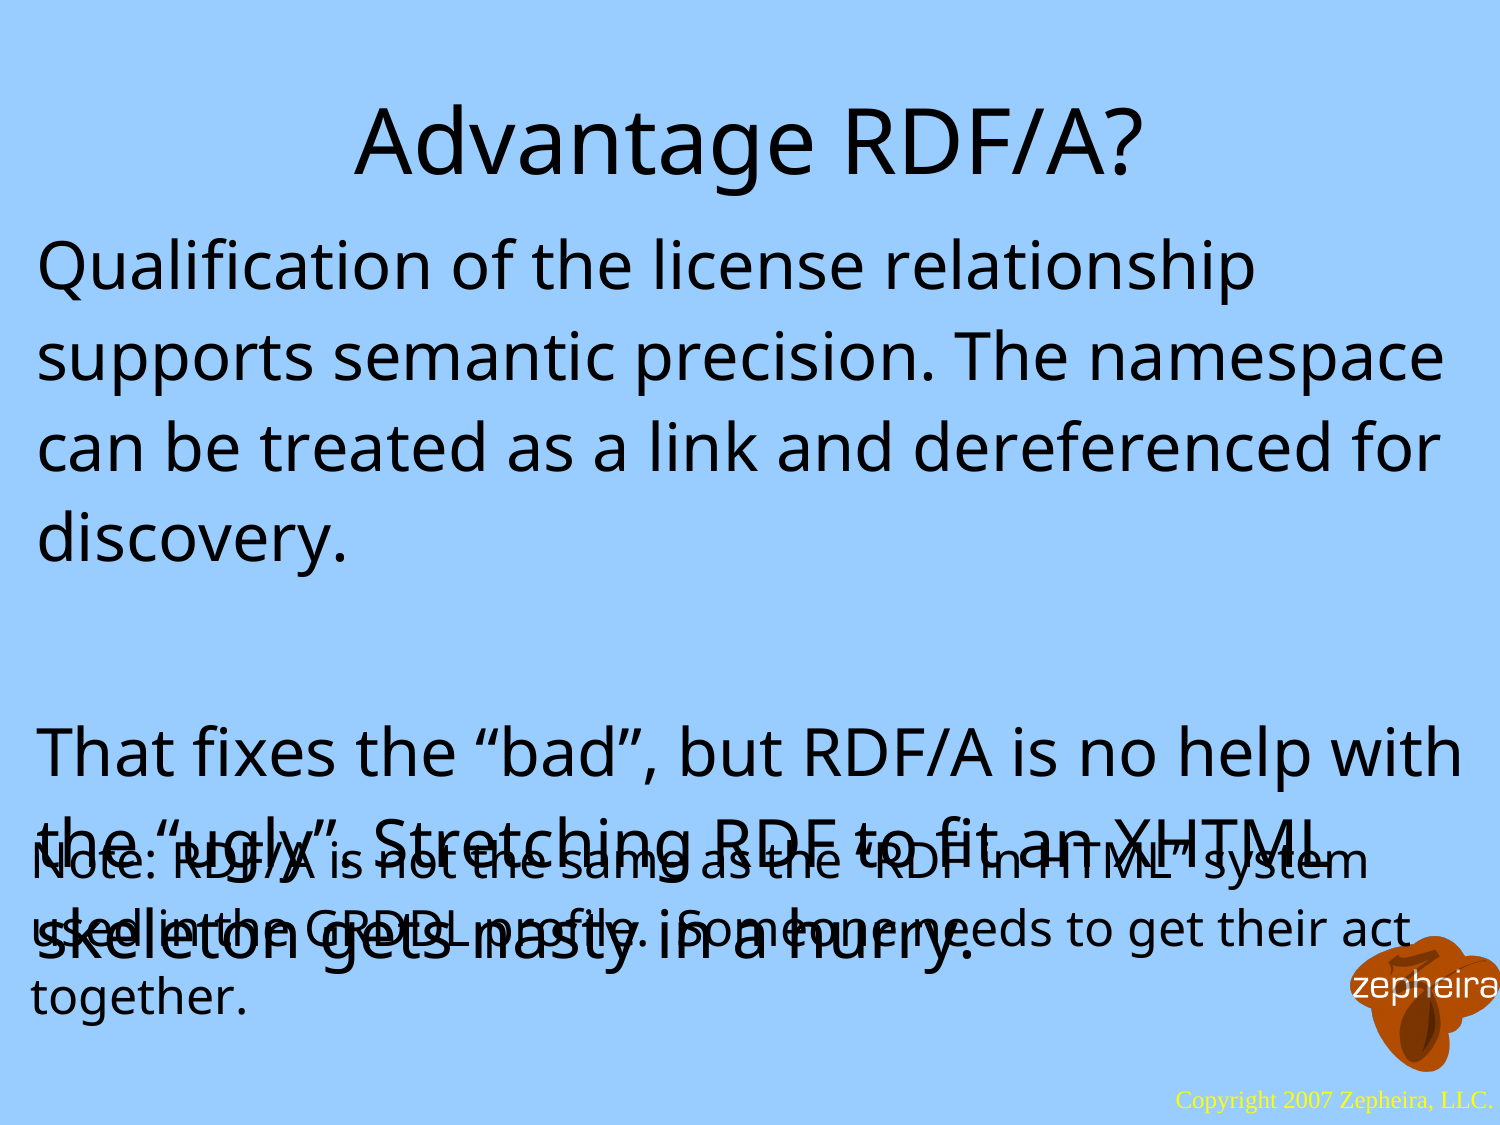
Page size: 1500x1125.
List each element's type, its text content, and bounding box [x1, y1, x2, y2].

list Note: RDF/A is not the same as the “RDF in HTML” system used in the GRDDL profile. Someone needs to get their act together. [30, 824, 1463, 989]
list Qualification of the license relationship supports semantic precision. The namespace can be treated as a link and dereferenced for discovery. That fixes the “bad”, but RDF/A is no help with the “ugly”. Stretching RDF to fit an XHTML skeleton gets nasty in a hurry. [36, 218, 1469, 822]
picture [1350, 936, 1500, 1072]
title Advantage RDF/A? [75, 45, 1425, 218]
